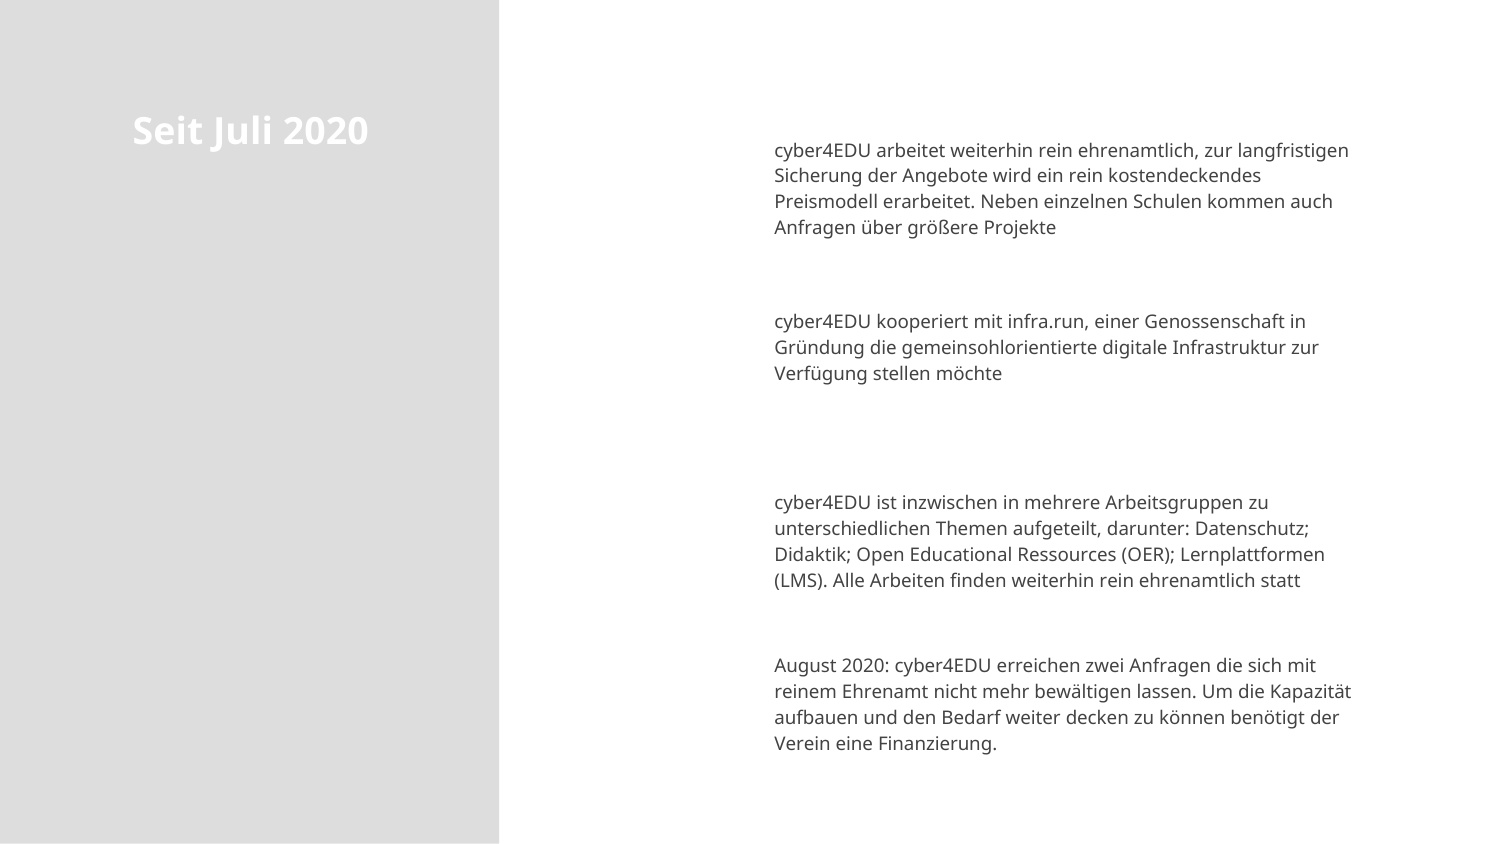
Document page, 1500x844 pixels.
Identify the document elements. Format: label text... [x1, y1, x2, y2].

text_box cyber4EDU kooperiert mit infra.run, einer Genossenschaft in Gründung die gemeinsohlorientierte digitale Infrastruktur zur Verfügung stellen möchte [759, 291, 1373, 392]
text_box [0, 0, 620, 844]
text_box Seit Juli 2020 [62, 91, 440, 264]
text_box cyber4EDU ist inzwischen in mehrere Arbeitsgruppen zu unterschiedlichen Themen aufgeteilt, darunter: Datenschutz; Didaktik; Open Educational Ressources (OER); Lernplattformen (LMS). Alle Arbeiten finden weiterhin rein ehrenamtlich statt [759, 472, 1373, 574]
text_box August 2020: cyber4EDU erreichen zwei Anfragen die sich mit reinem Ehrenamt nicht mehr bewältigen lassen. Um die Kapazität aufbauen und den Bedarf weiter decken zu können benötigt der Verein eine Finanzierung. [759, 635, 1373, 736]
text_box cyber4EDU arbeitet weiterhin rein ehrenamtlich, zur langfristigen Sicherung der Angebote wird ein rein kostendeckendes Preismodell erarbeitet. Neben einzelnen Schulen kommen auch Anfragen über größere Projekte [759, 110, 1373, 264]
